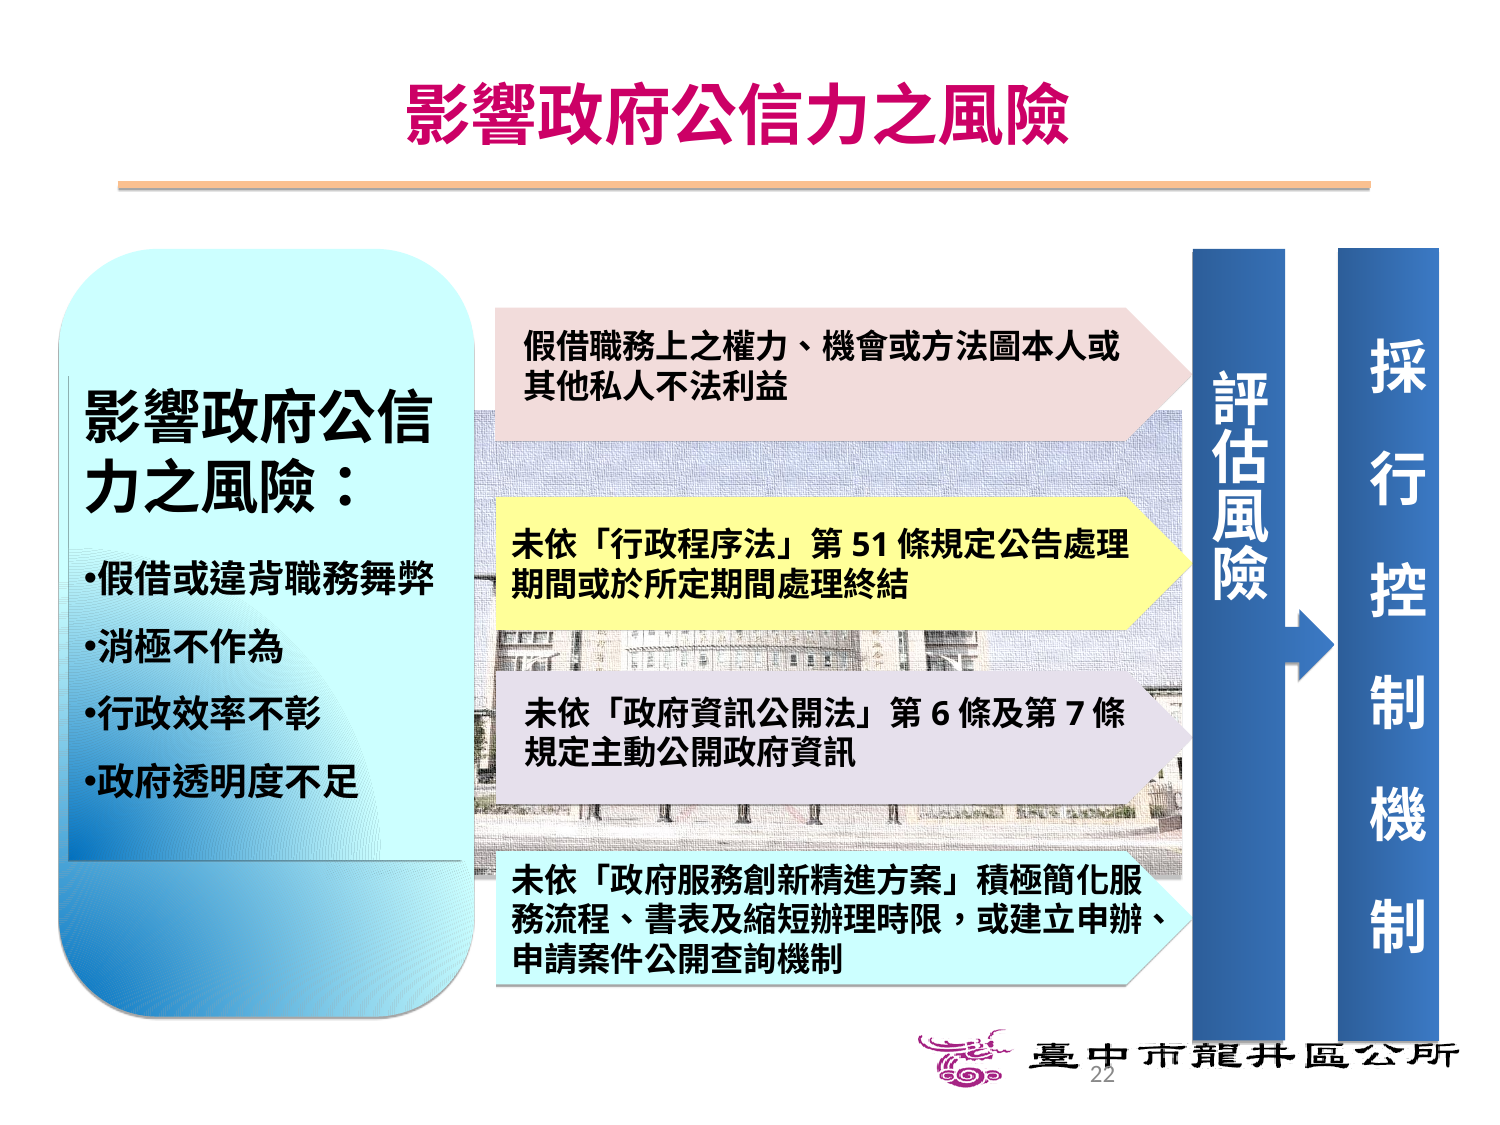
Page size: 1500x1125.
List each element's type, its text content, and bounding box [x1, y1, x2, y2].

text_box [1168, 712, 1180, 763]
text_box 影響政府公信力之風險 [63, 19, 1413, 206]
text_box [495, 307, 1153, 441]
text_box [1192, 248, 1335, 1041]
text_box 未依「政府服務創新精進方案」積極簡化服務流程、書表及縮短辦理時限，或建立申辦、申請案件公開查詢機制 [496, 851, 1180, 985]
text_box [496, 670, 1150, 805]
text_box 未依「政府資訊公開法」第6條及第7條規定主動公開政府資訊 [509, 684, 1168, 781]
text_box [1167, 348, 1180, 400]
text_box 22 [1074, 1042, 1426, 1103]
text_box 未依「行政程序法」第51條規定公告處理期間或於所定期間處理終結 [496, 496, 1180, 630]
text_box 影響政府公信力之風險： 假借或違背職務舞弊 消極不作為 行政效率不彰 政府透明度不足 [68, 372, 464, 860]
text_box [58, 248, 475, 1017]
text_box 假借職務上之權力、機會或方法圖本人或其他私人不法利益 [508, 317, 1167, 414]
text_box 評估風險 [1180, 354, 1282, 998]
text_box 採 行 控 制 機 制 [1338, 248, 1439, 1041]
